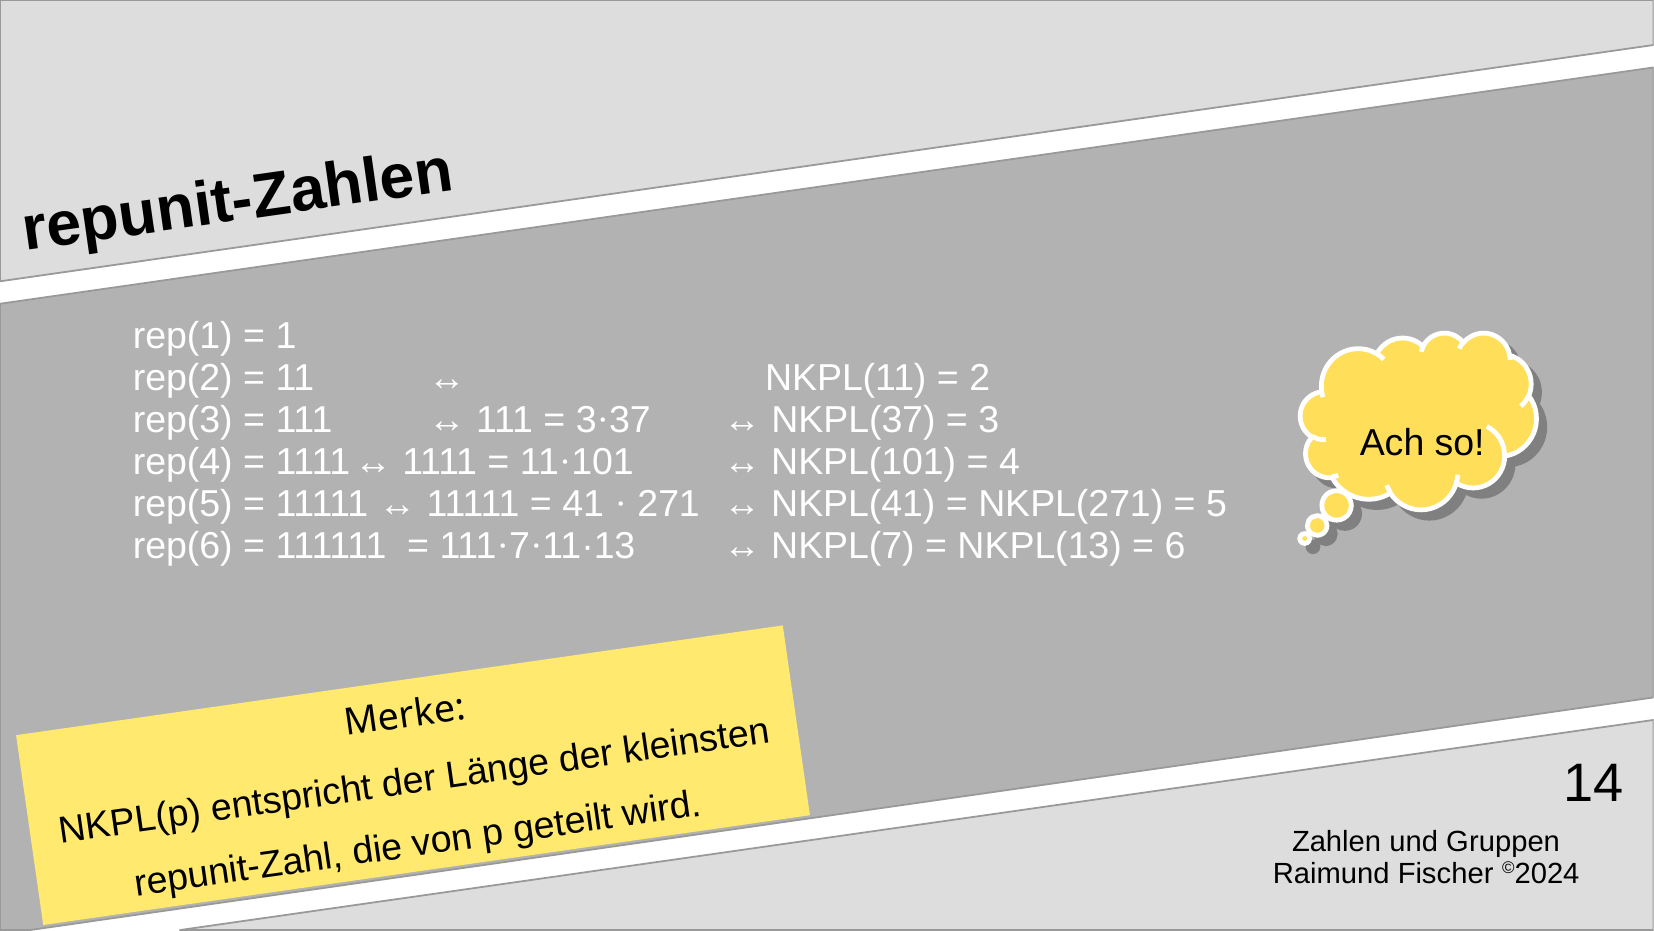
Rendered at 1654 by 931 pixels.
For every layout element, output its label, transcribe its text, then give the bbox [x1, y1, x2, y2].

text_box Merke: NKPL(p) entspricht der Länge der kleinsten repunit-Zahl, die von p geteilt wird. [16, 625, 809, 914]
text_box rep(1) = 1 rep(2) = 11 ↔ NKPL(11) = 2 rep(3) = 111 ↔ 111 = 3·37 ↔ NKPL(37) = 3 rep(4) = 1111 ↔ 1111 = 11·101 ↔ NKPL(101) = 4 rep(5) = 11111 ↔ 11111 = 41 · 271 ↔ NKPL(41) = NKPL(271) = 5 rep(6) = 111111 = 111·7·11·13 ↔ NKPL(7) = NKPL(13) = 6 [118, 306, 1347, 591]
title repunit-Zahlen [11, 0, 1496, 307]
picture [1297, 330, 1548, 555]
